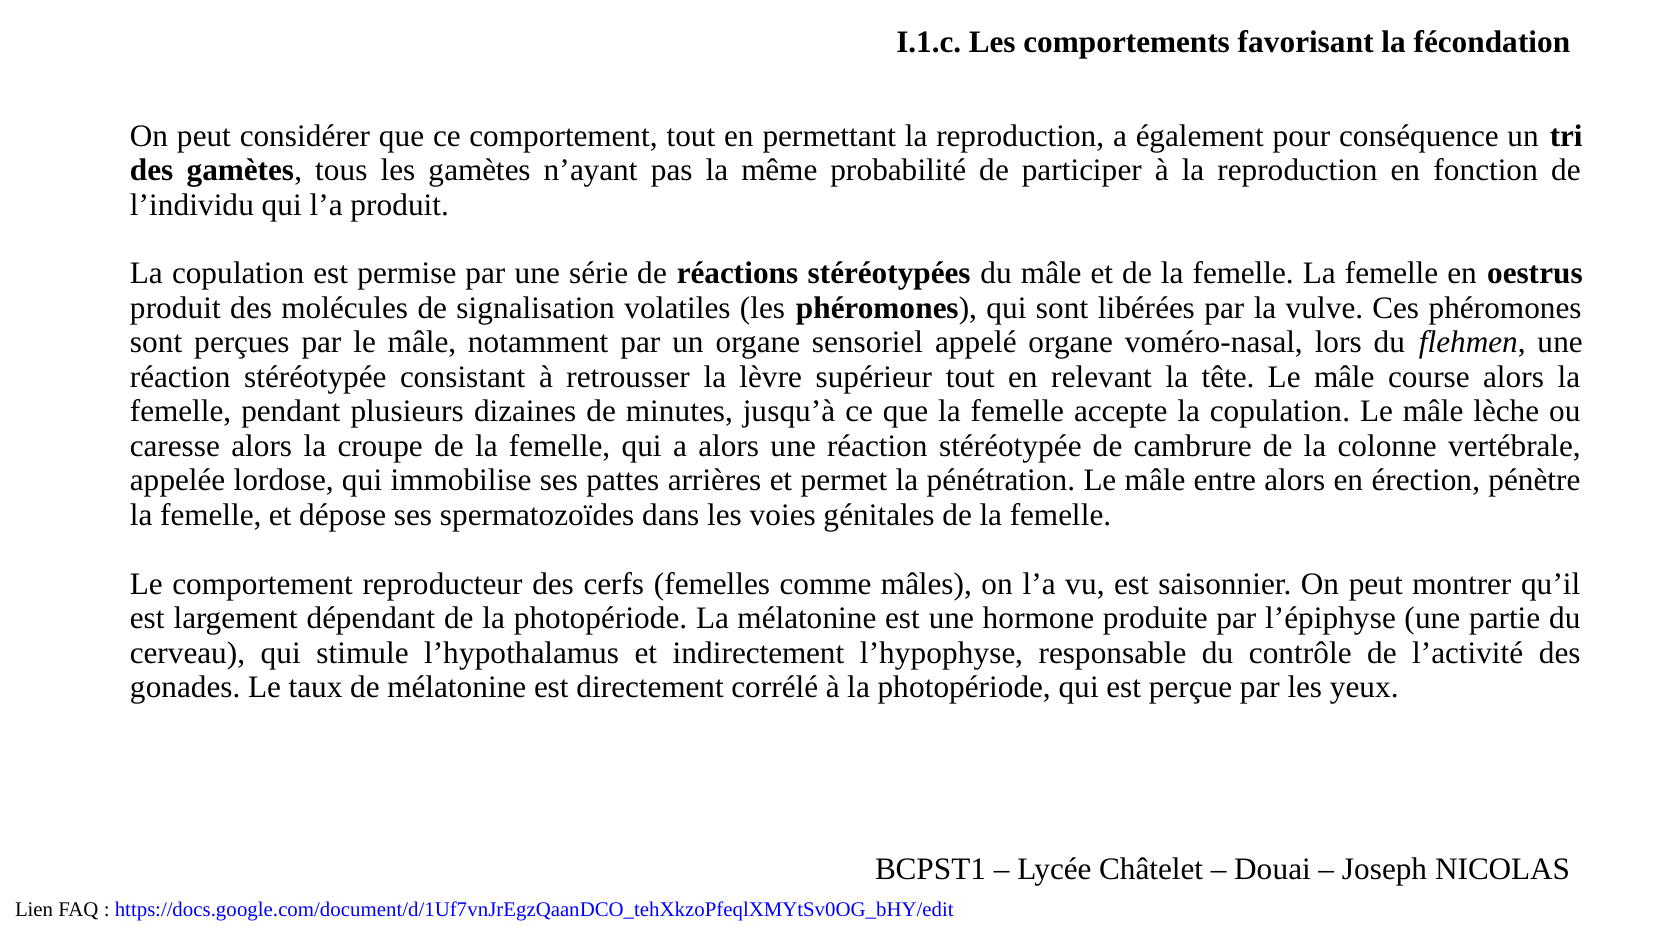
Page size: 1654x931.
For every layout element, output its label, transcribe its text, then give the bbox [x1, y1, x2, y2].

text_box BCPST1 – Lycée Châtelet – Douai – Joseph NICOLAS [637, 832, 1571, 905]
text_box Lien FAQ : https://docs.google.com/document/d/1Uf7vnJrEgzQaanDCO_tehXkzoPfeqlXMYtSv0OG_bHY/edit [0, 897, 993, 931]
text_box I.1.c. Les comportements favorisant la fécondation [401, 5, 1572, 78]
text_box On peut considérer que ce comportement, tout en permettant la reproduction, a également pour conséquence un tri des gamètes, tous les gamètes n’ayant pas la même probabilité de participer à la reproduction en fonction de l’individu qui l’a produit. La copulation est permise par une série de réactions stéréotypées du mâle et de la femelle. La femelle en oestrus produit des molécules de signalisation volatiles (les phéromones), qui sont libérées par la vulve. Ces phéromones sont perçues par le mâle, notamment par un organe sensoriel appelé organe voméro-nasal, lors du flehmen, une réaction stéréotypée consistant à retrousser la lèvre supérieur tout en relevant la tête. Le mâle course alors la femelle, pendant plusieurs dizaines de minutes, jusqu’à ce que la femelle accepte la copulation. Le mâle lèche ou caresse alors la croupe de la femelle, qui a alors une réaction stéréotypée de cambrure de la colonne vertébrale, appelée lordose, qui immobilise ses pattes arrières et permet la pénétration. Le mâle entre alors en érection, pénètre la femelle, et dépose ses spermatozoïdes dans les voies génitales de la femelle. Le comportement reproducteur des cerfs (femelles comme mâles), on l’a vu, est saisonnier. On peut montrer qu’il est largement dépendant de la photopériode. La mélatonine est une hormone produite par l’épiphyse (une partie du cerveau), qui stimule l’hypothalamus et indirectement l’hypophyse, responsable du contrôle de l’activité des gonades. Le taux de mélatonine est directement corrélé à la photopériode, qui est perçue par les yeux. [129, 118, 1583, 705]
